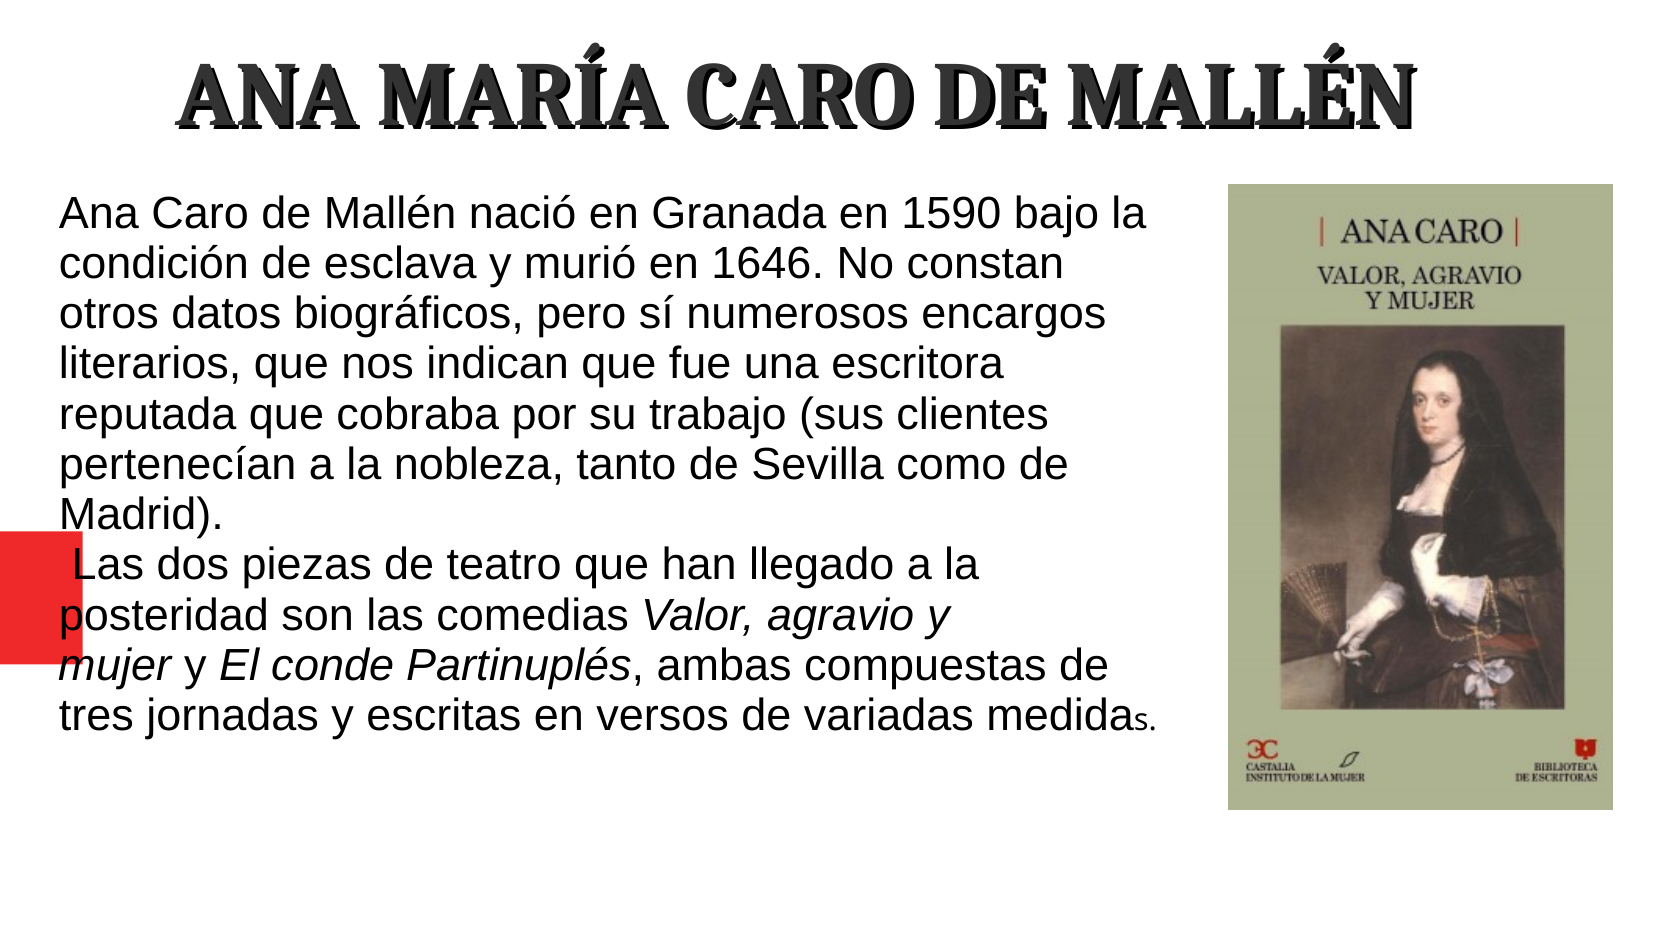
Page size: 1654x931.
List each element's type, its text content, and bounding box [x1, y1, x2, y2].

title ANA MARÍA CARO DE MALLÉN [0, 25, 1441, 167]
list Ana Caro de Mallén nació en Granada en 1590 bajo la condición de esclava y murió en 1646. No constan otros datos biográficos, pero sí numerosos encargos literarios, que nos indican que fue una escritora reputada que cobraba por su trabajo (sus clientes pertenecían a la nobleza, tanto de Sevilla como de Madrid). Las dos piezas de teatro que han llegado a la posteridad son las comedias Valor, agravio y mujer y El conde Partinuplés, ambas compuestas de tres jornadas y escritas en versos de variadas medidas. [59, 187, 1158, 798]
picture [1228, 184, 1613, 810]
